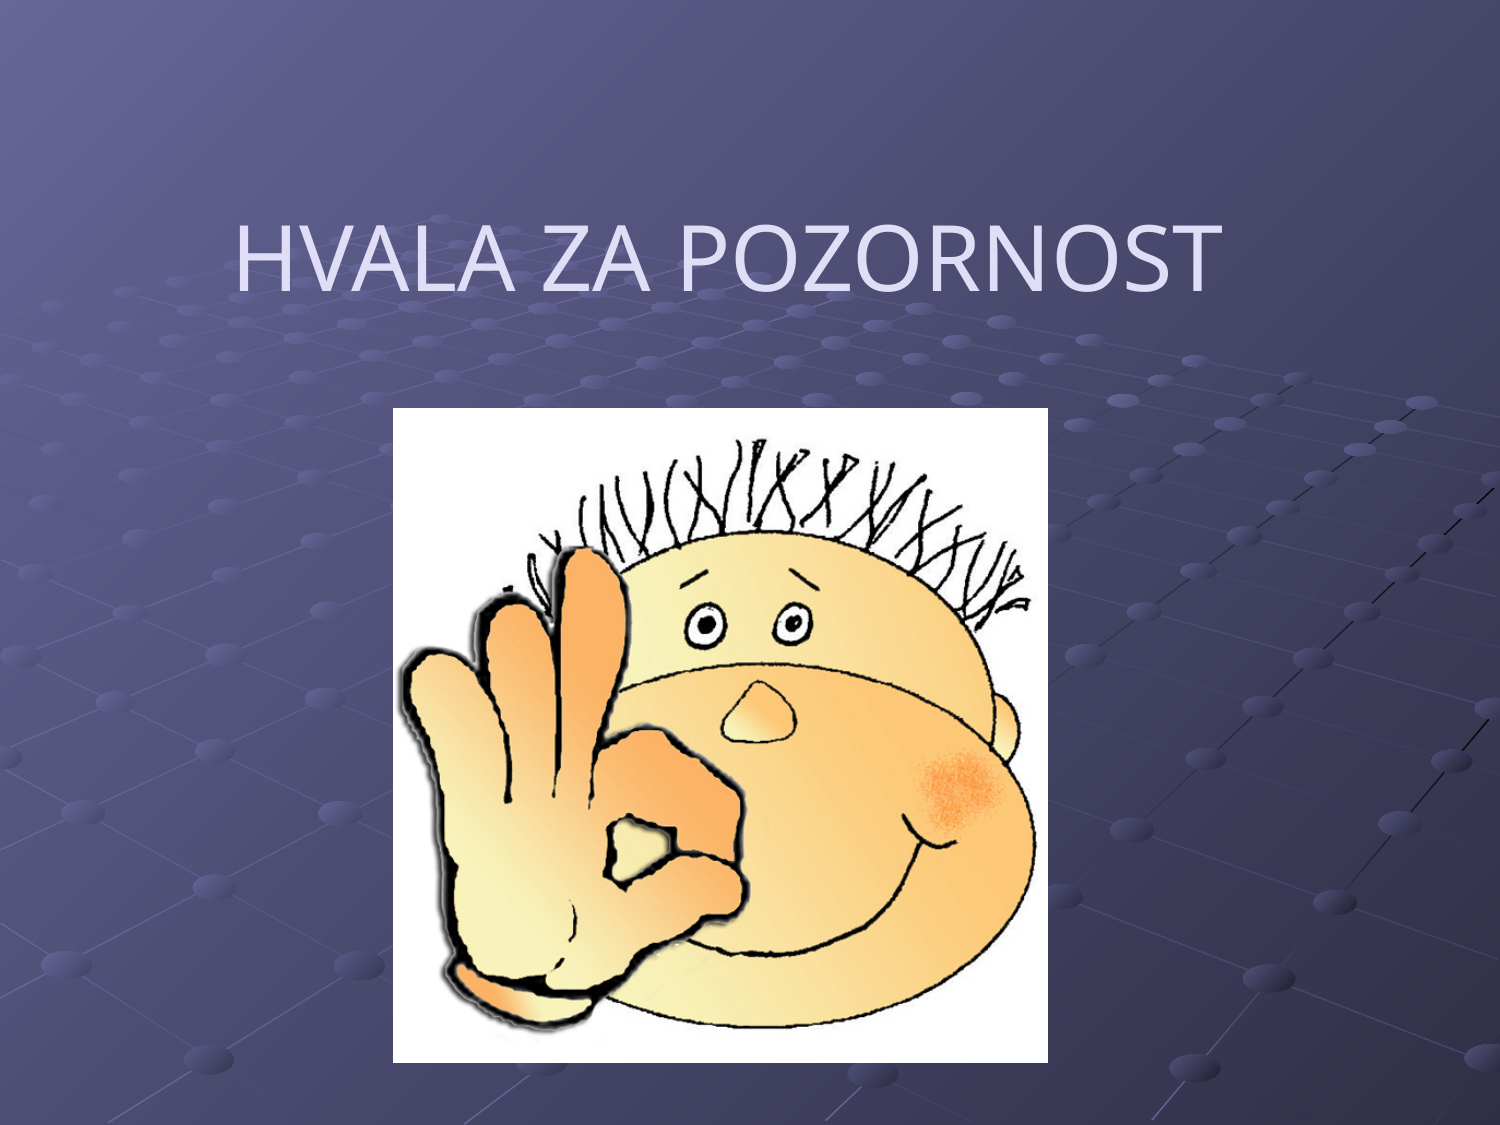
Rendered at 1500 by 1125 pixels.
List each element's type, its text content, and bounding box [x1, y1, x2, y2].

chart [395, 408, 1051, 1065]
title HVALA ZA POZORNOST [53, 160, 1404, 349]
picture [393, 408, 1048, 1063]
